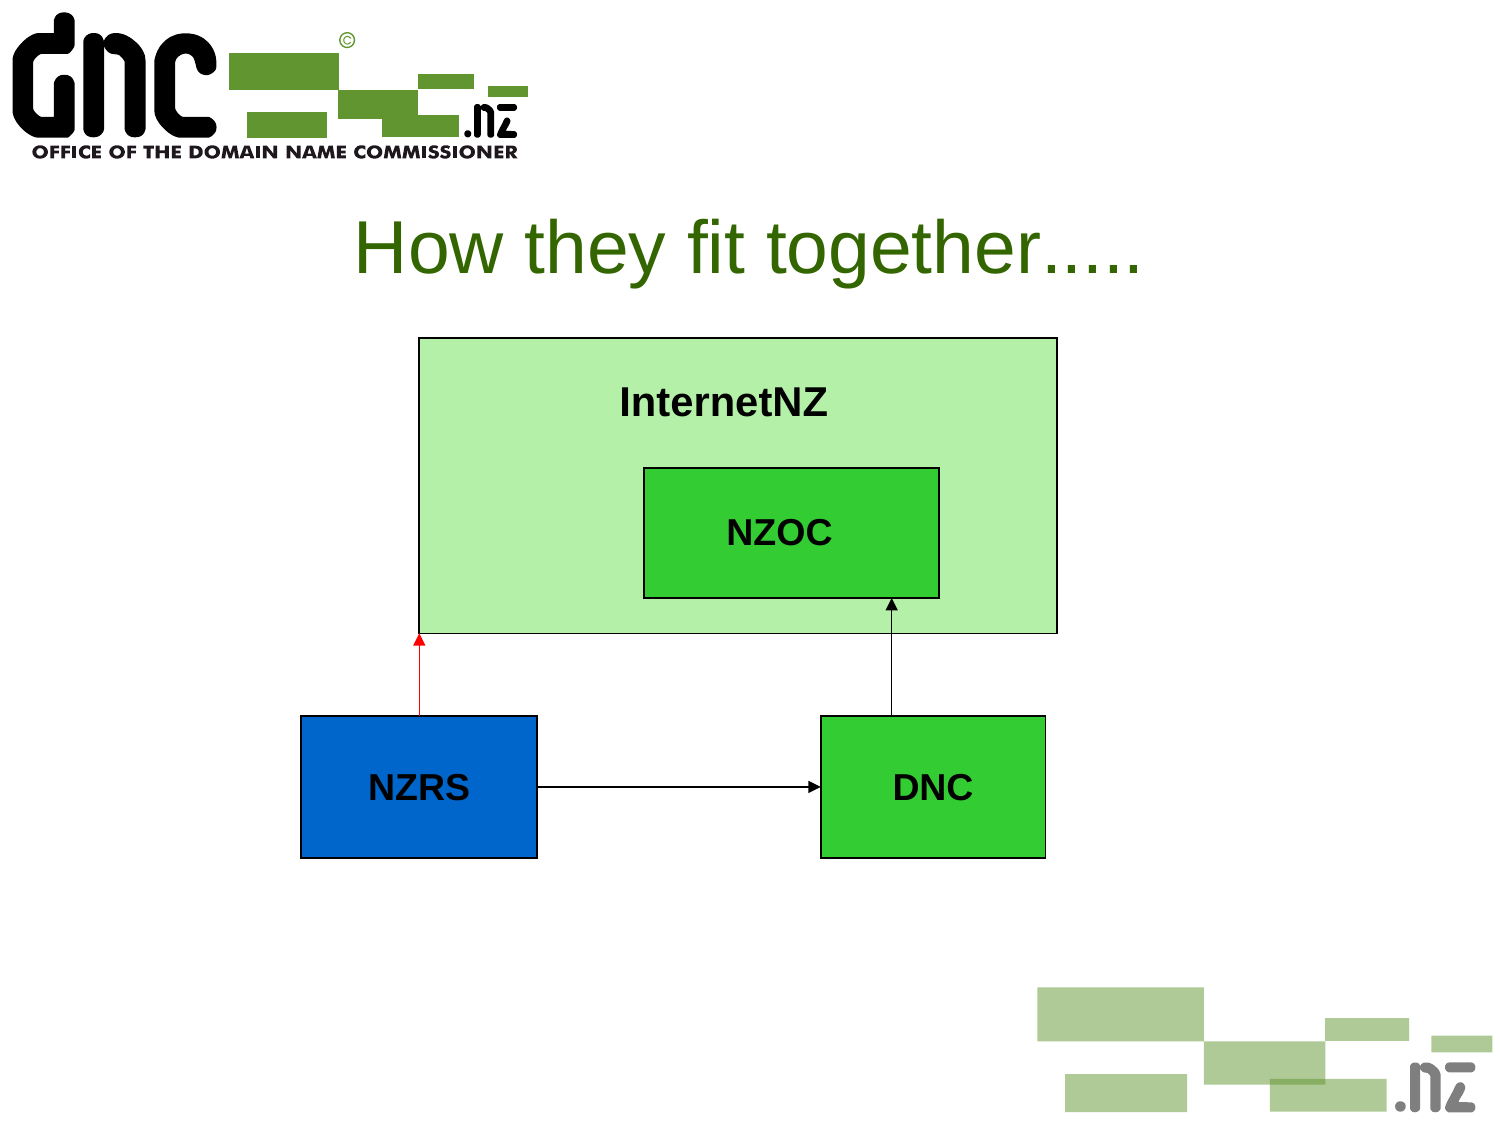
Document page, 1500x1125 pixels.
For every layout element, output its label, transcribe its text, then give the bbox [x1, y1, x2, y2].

text_box NZOC [655, 503, 904, 561]
title How they fit together..... [112, 172, 1388, 323]
text_box [419, 338, 1057, 634]
text_box InternetNZ [596, 337, 845, 433]
text_box DNC [820, 716, 1046, 858]
text_box NZRS [301, 716, 538, 858]
